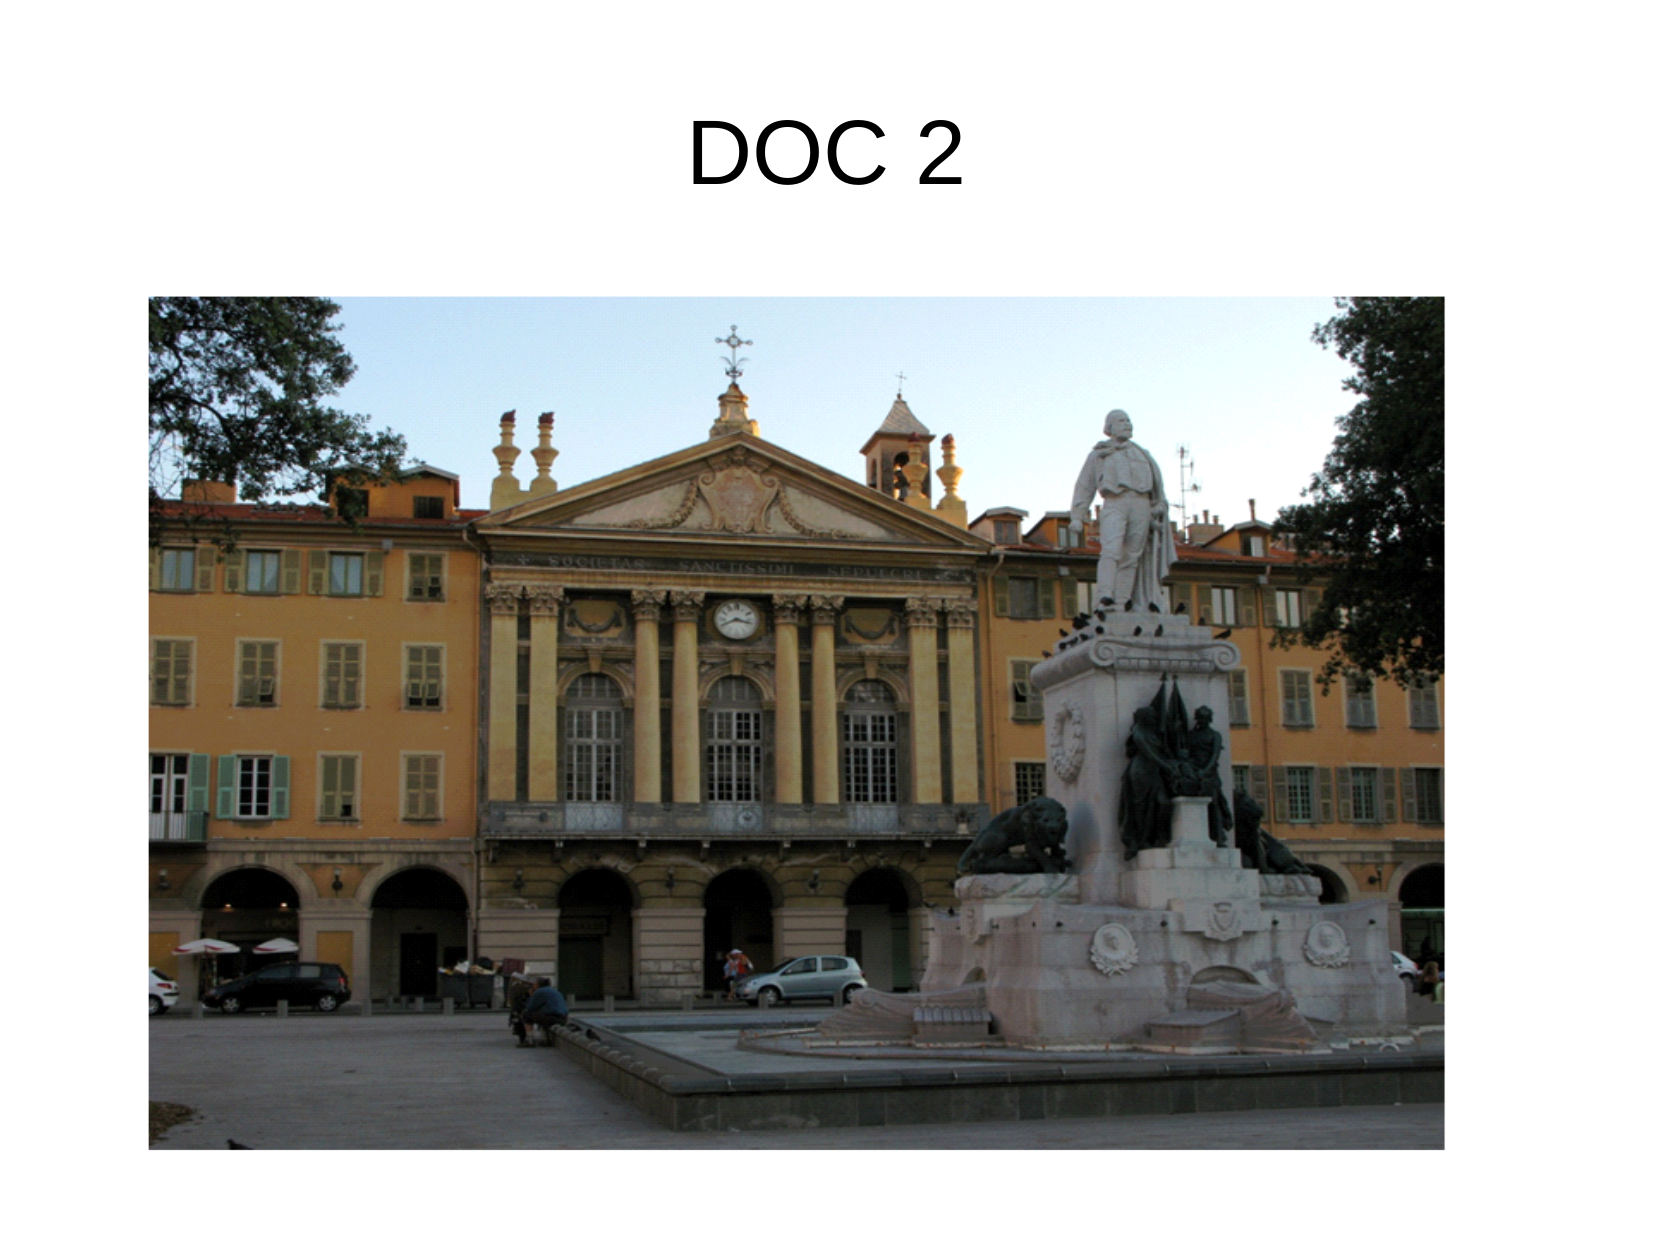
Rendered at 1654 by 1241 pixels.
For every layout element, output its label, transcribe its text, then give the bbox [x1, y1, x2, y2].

title DOC 2 [82, 49, 1571, 257]
picture [147, 295, 1447, 1152]
